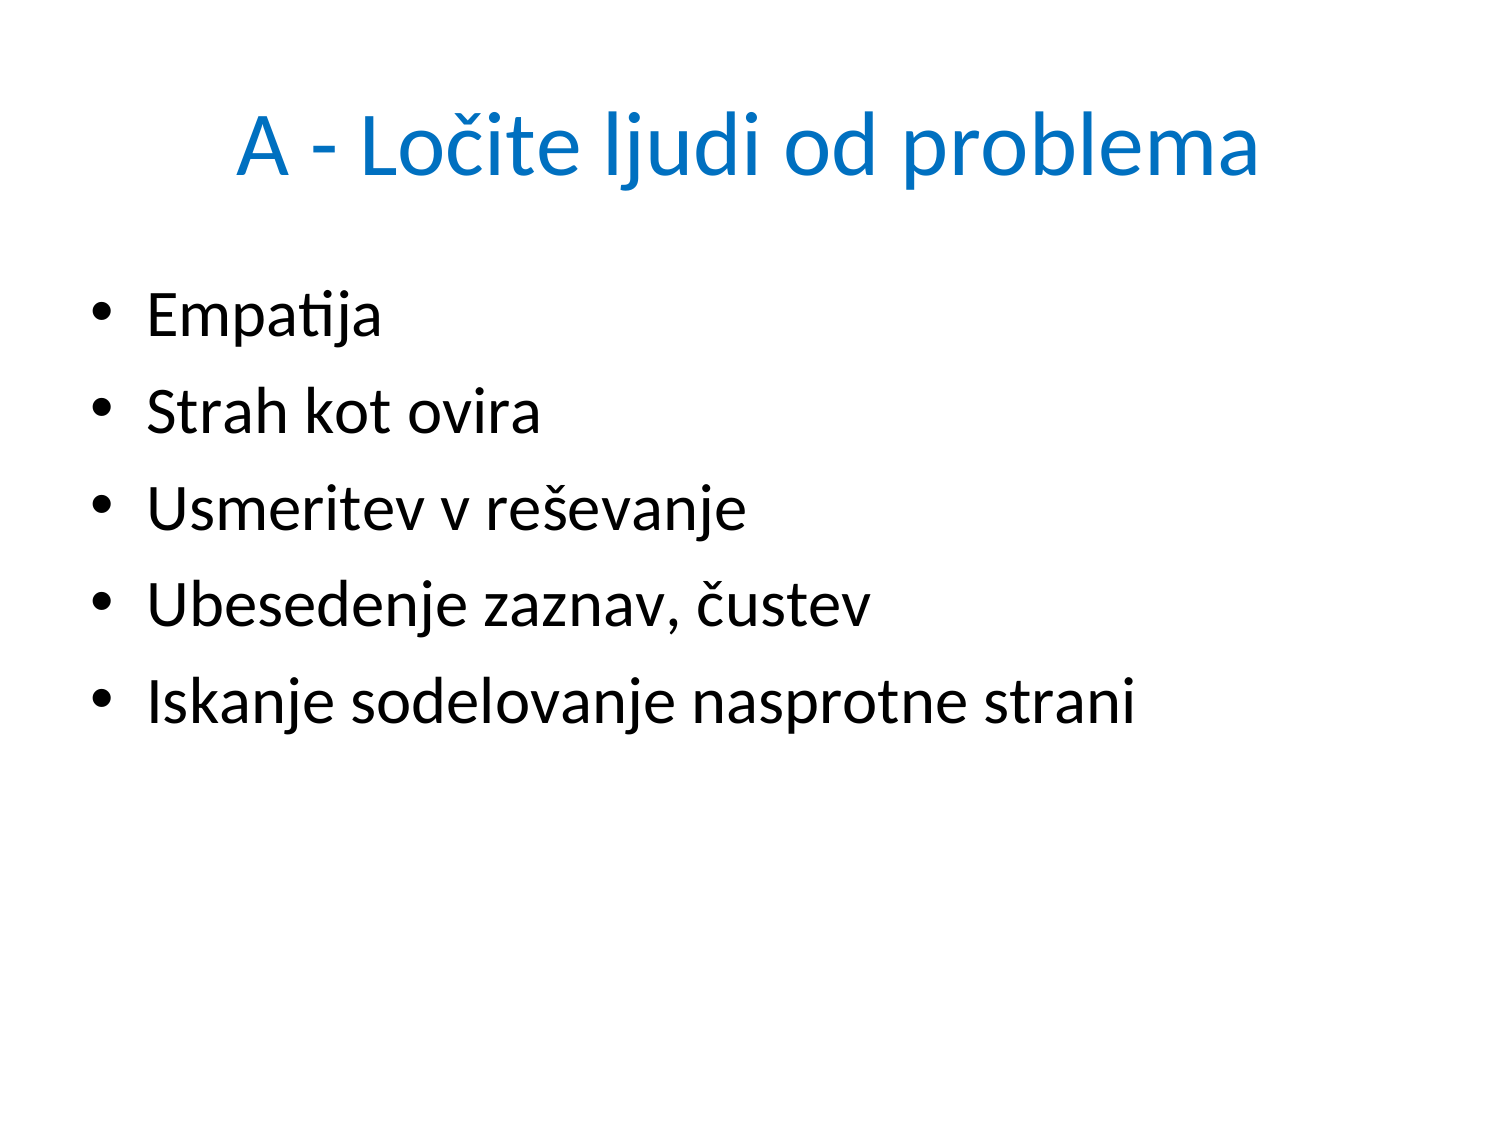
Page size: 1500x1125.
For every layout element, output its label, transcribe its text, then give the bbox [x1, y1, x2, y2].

list Empatija Strah kot ovira Usmeritev v reševanje Ubesedenje zaznav, čustev Iskanje sodelovanje nasprotne strani [75, 262, 1426, 1006]
title A - Ločite ljudi od problema [75, 45, 1426, 233]
